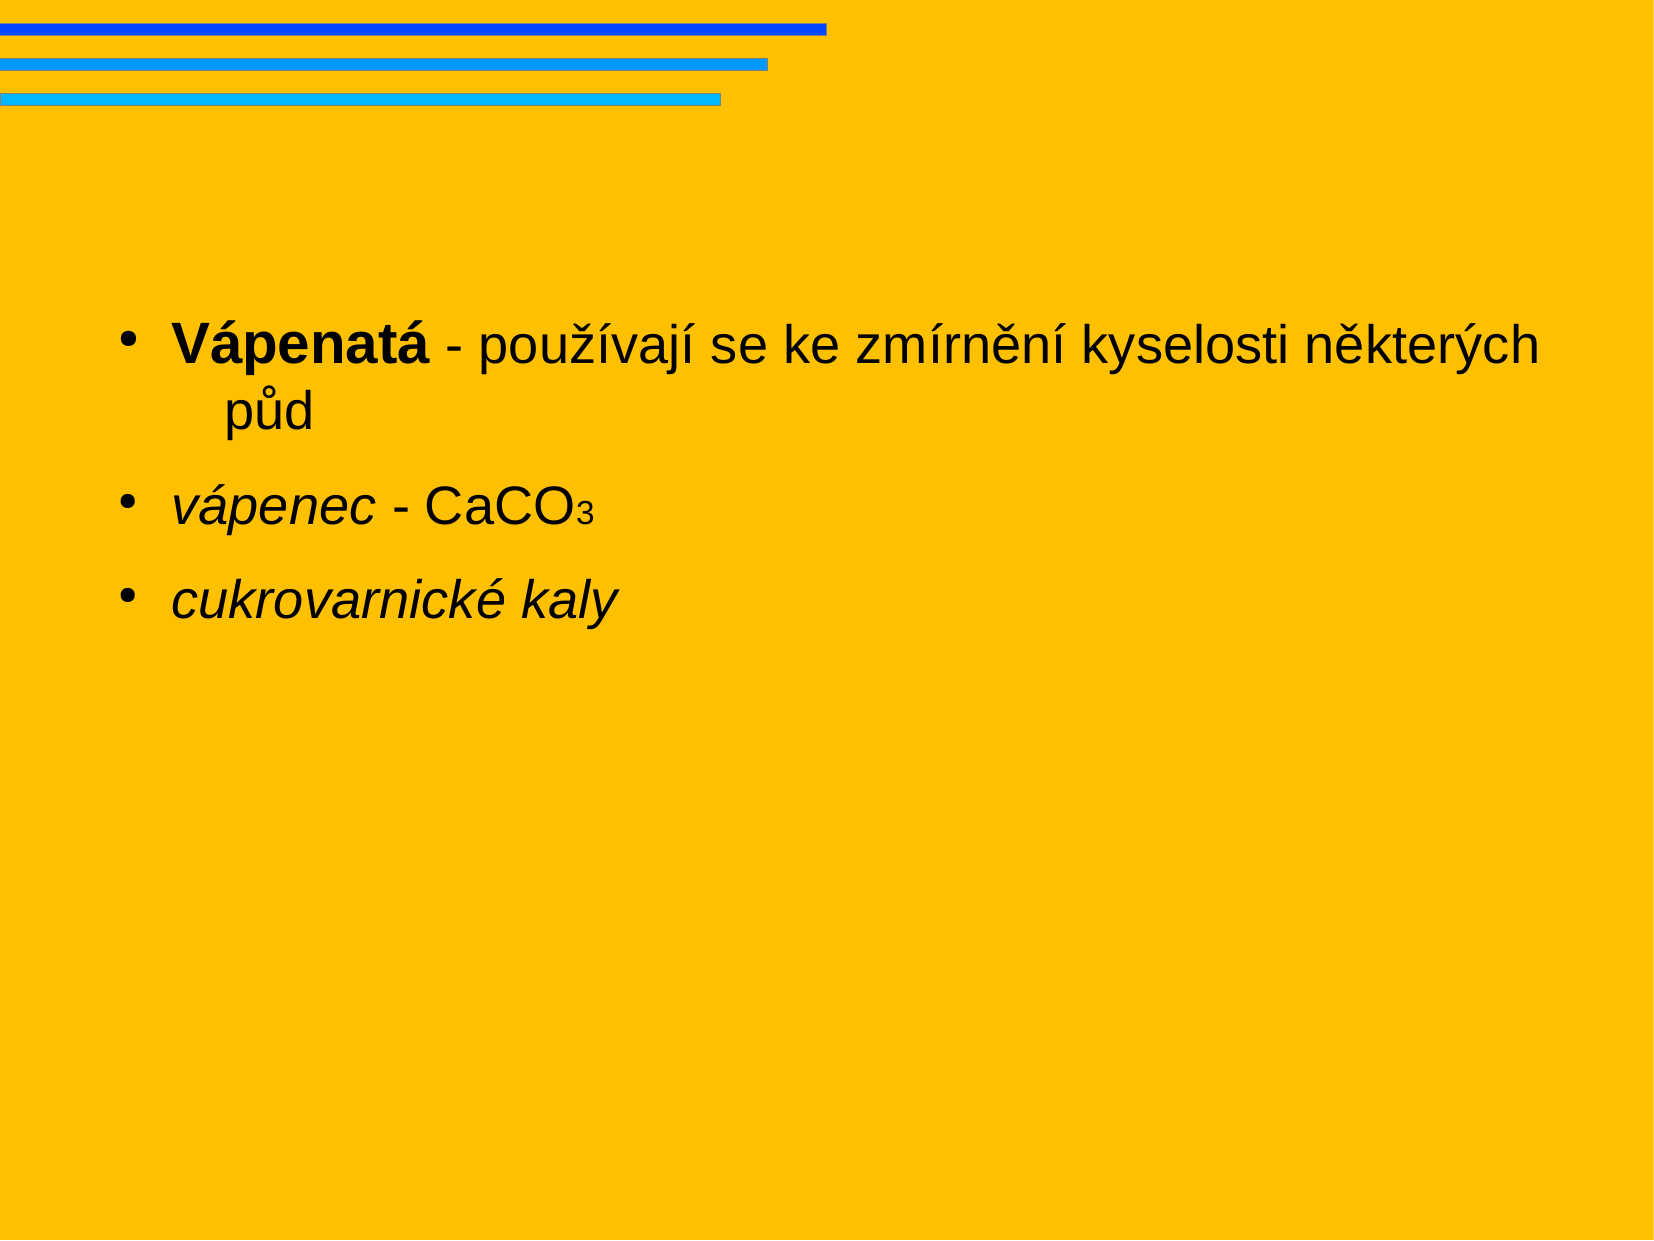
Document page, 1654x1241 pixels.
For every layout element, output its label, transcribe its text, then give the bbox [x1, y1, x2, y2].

list Vápenatá - používají se ke zmírnění kyselosti některých půd vápenec - CaCO3 cukrovarnické kaly [82, 210, 1571, 1030]
text_box [0, 94, 720, 106]
text_box [0, 59, 768, 71]
text_box [0, 24, 827, 35]
